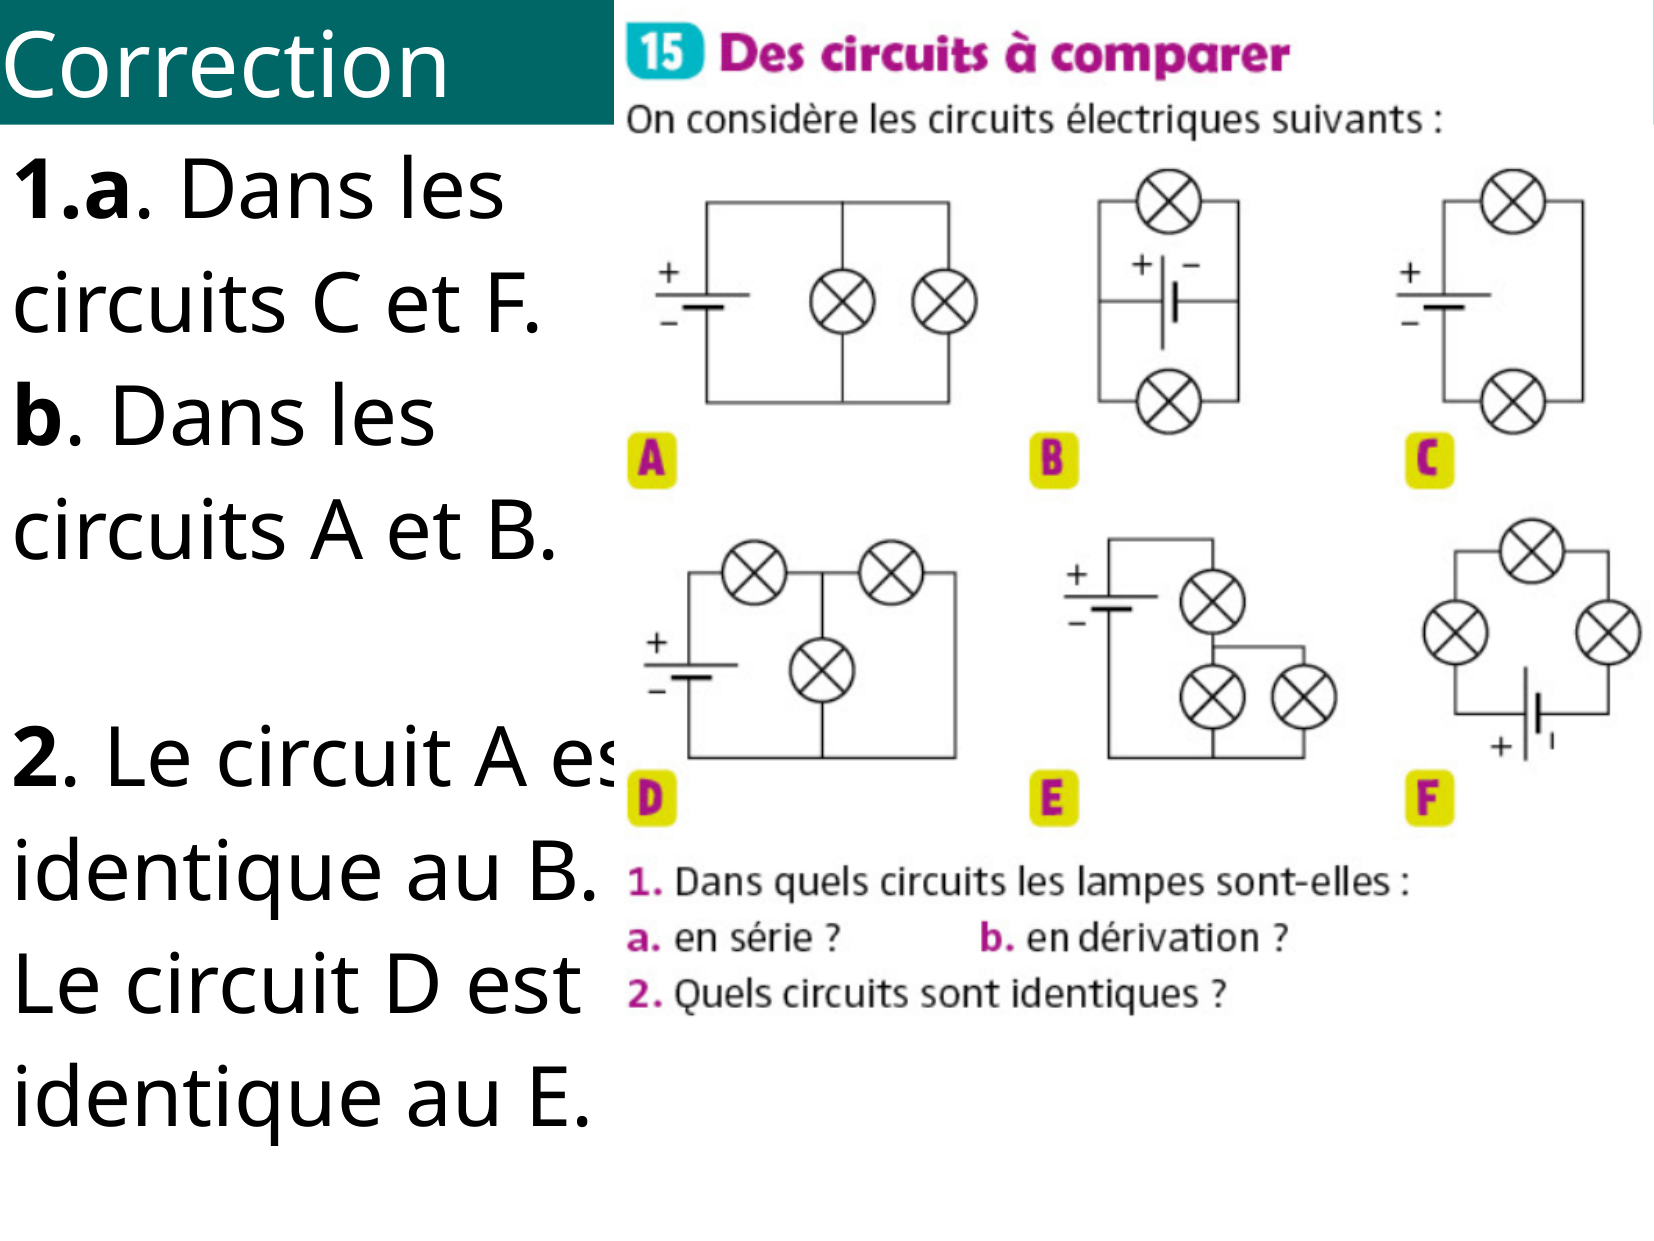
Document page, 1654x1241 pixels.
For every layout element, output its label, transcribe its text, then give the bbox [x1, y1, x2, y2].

picture [614, 0, 1654, 1037]
title Correction [0, 4, 614, 120]
subtitle 1.a. Dans les circuits C et F. b. Dans les circuits A et B. 2. Le circuit A est identique au B. Le circuit D est identique au E. [11, 129, 1642, 1229]
